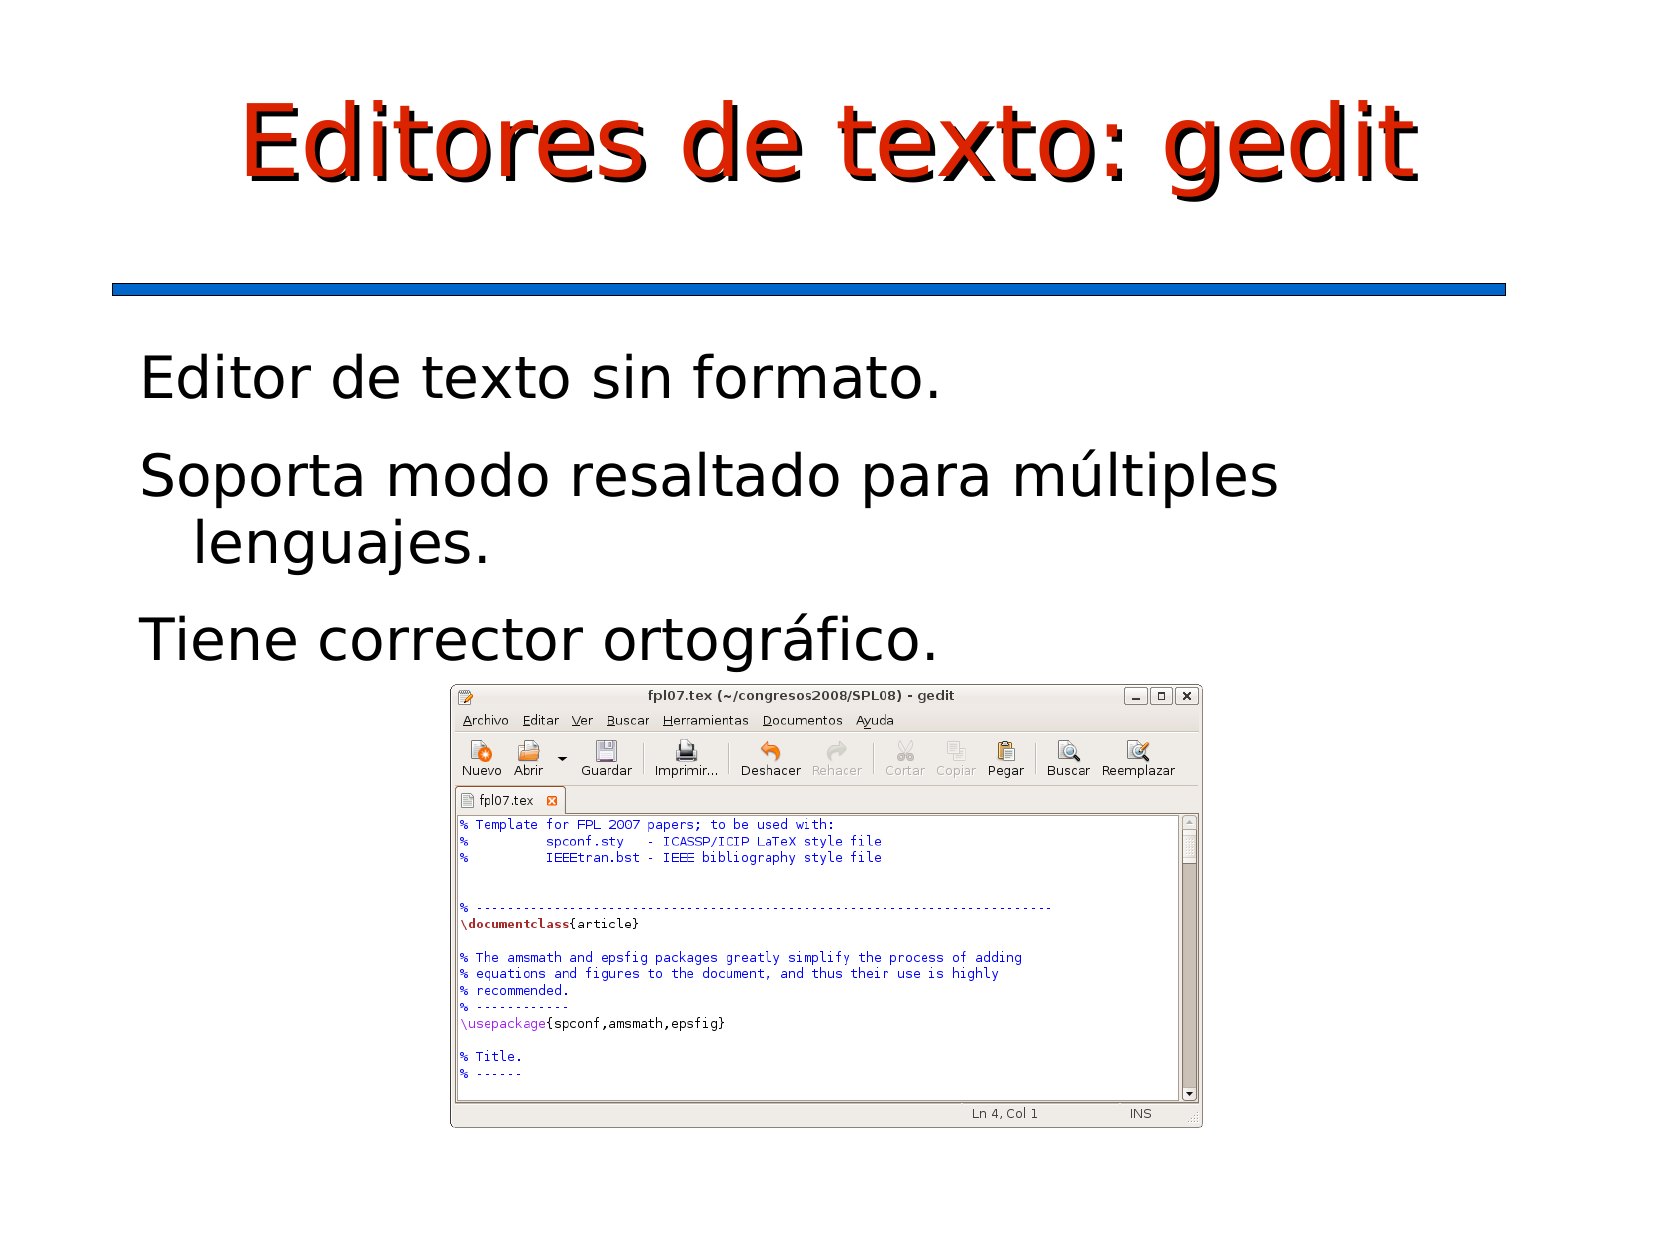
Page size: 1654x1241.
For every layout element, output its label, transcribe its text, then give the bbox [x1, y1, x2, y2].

list Editor de texto sin formato. Soporta modo resaltado para múltiples lenguajes. Tiene corrector ortográfico. [121, 344, 1534, 1127]
title Editores de texto: gedit [121, 37, 1534, 246]
picture [450, 684, 1203, 1128]
